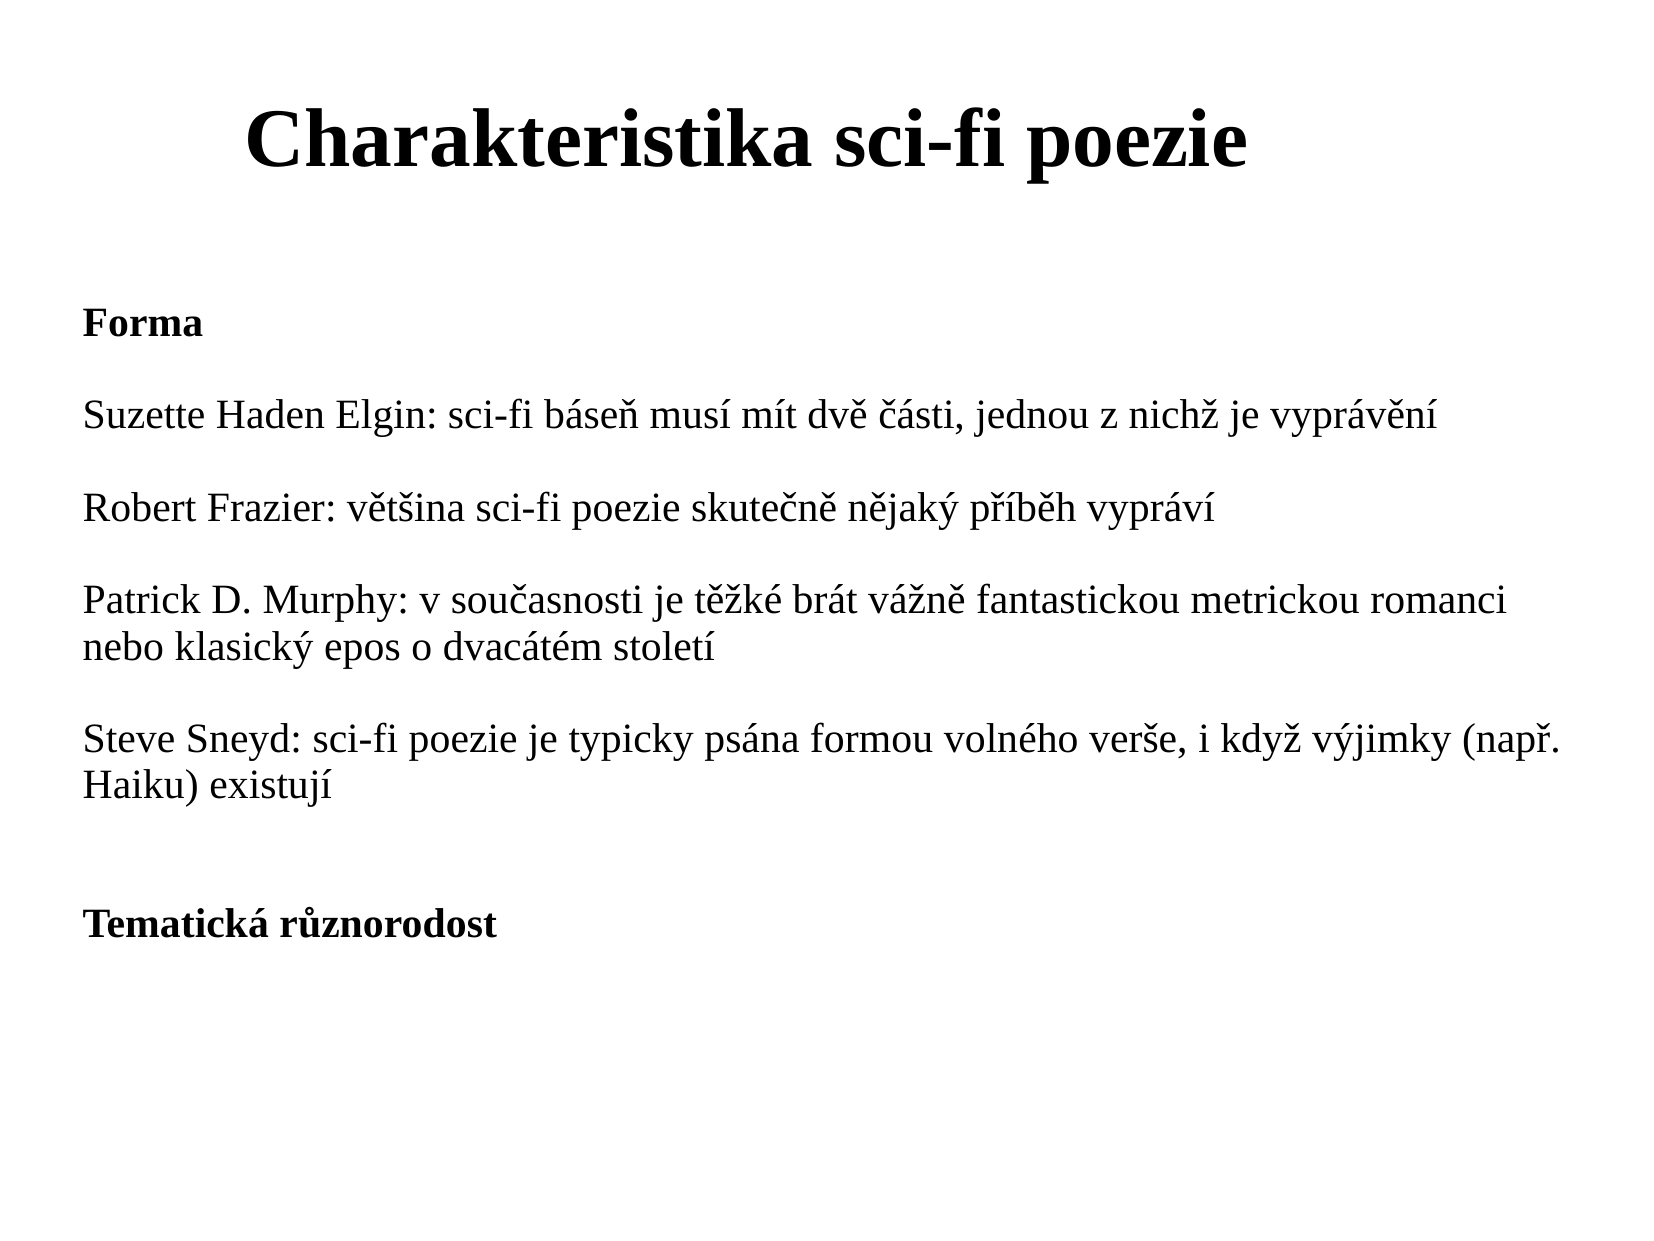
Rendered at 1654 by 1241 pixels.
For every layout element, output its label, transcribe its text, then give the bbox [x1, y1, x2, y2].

title Charakteristika sci-fi poezie [82, 47, 1412, 229]
list Forma Suzette Haden Elgin: sci-fi báseň musí mít dvě části, jednou z nichž je vyprávění Robert Frazier: většina sci-fi poezie skutečně nějaký příběh vypráví Patrick D. Murphy: v současnosti je těžké brát vážně fantastickou metrickou romanci nebo klasický epos o dvacátém století Steve Sneyd: sci-fi poezie je typicky psána formou volného verše, i když výjimky (např. Haiku) existují Tematická různorodost [82, 299, 1571, 1019]
